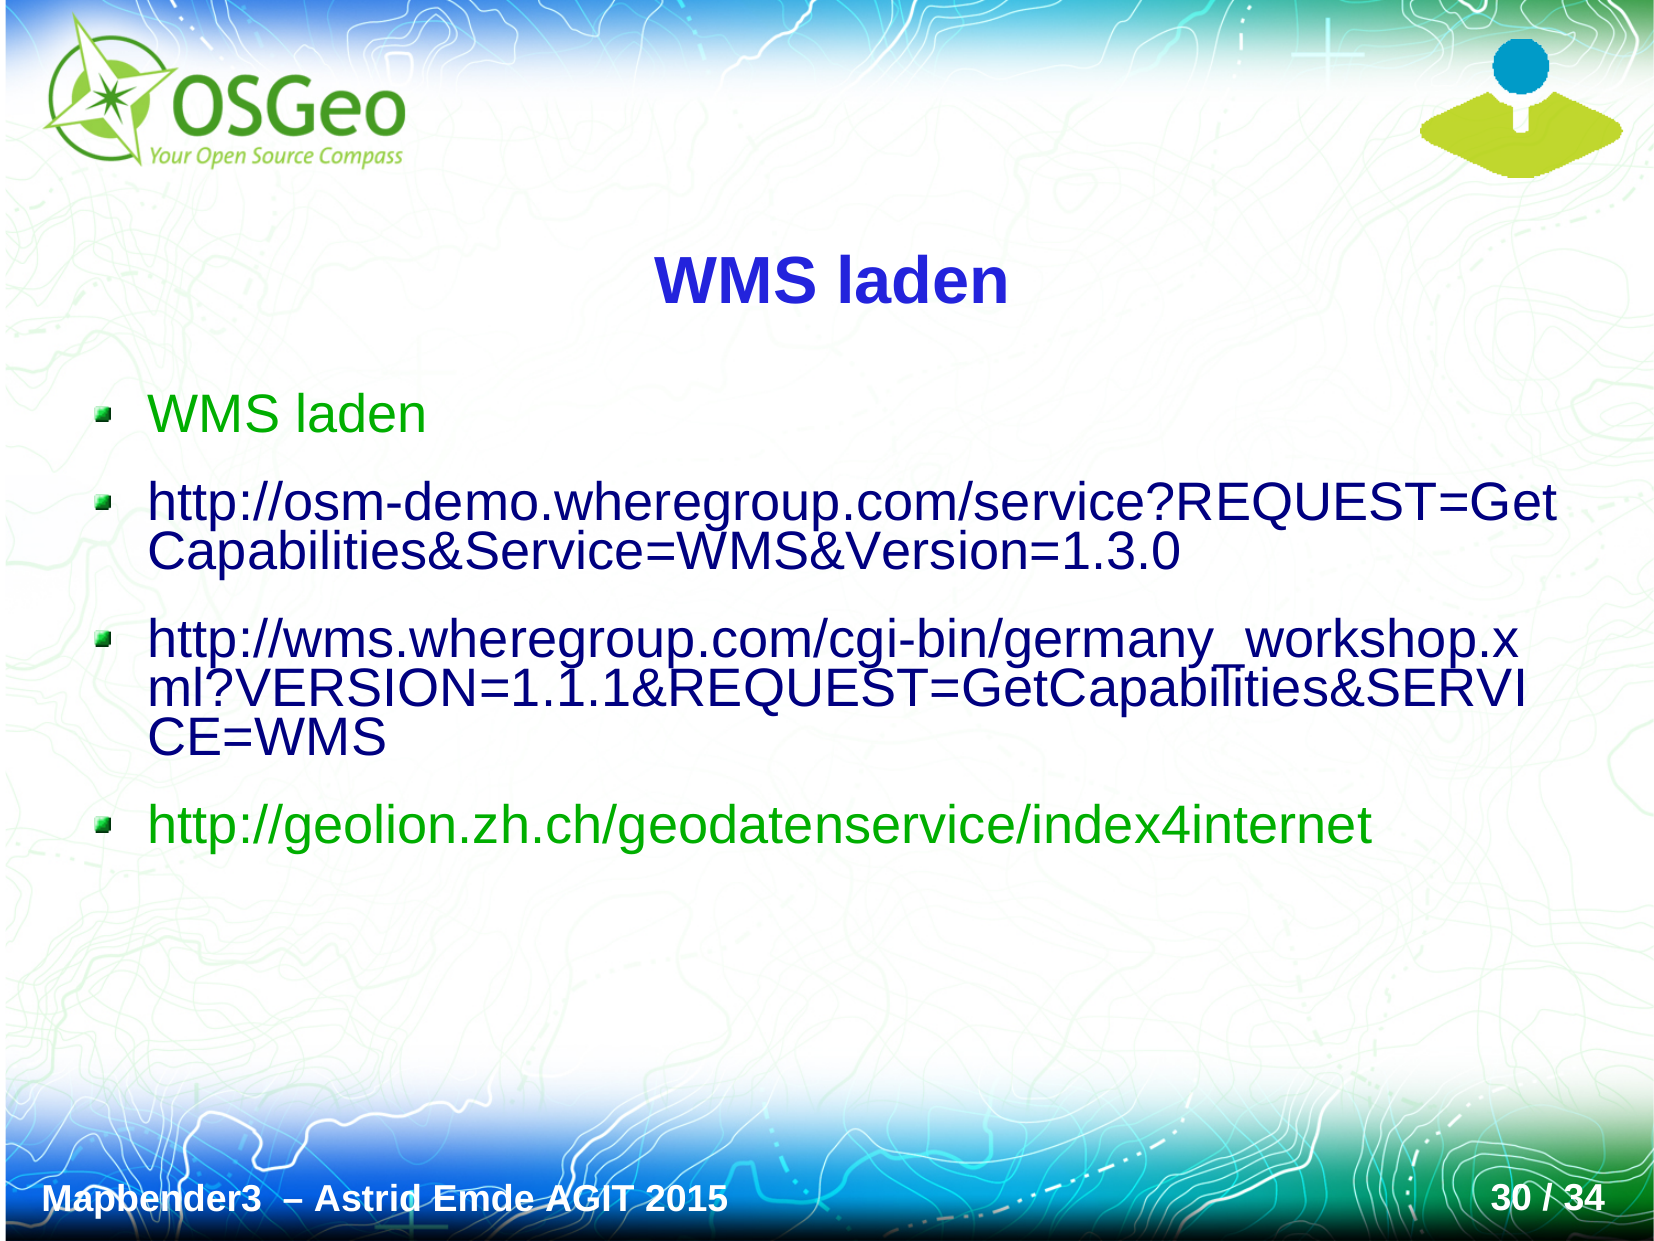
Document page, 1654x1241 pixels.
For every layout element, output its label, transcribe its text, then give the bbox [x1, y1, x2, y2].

title WMS laden [88, 206, 1577, 355]
list WMS laden http://osm-demo.wheregroup.com/service?REQUEST=GetCapabilities&Service=WMS&Version=1.3.0 http://wms.wheregroup.com/cgi-bin/germany_workshop.xml?VERSION=1.1.1&REQUEST=GetCapabilities&SERVICE=WMS http://geolion.zh.ch/geodatenservice/index4internet [76, 383, 1565, 1188]
picture [5, 0, 1654, 1241]
